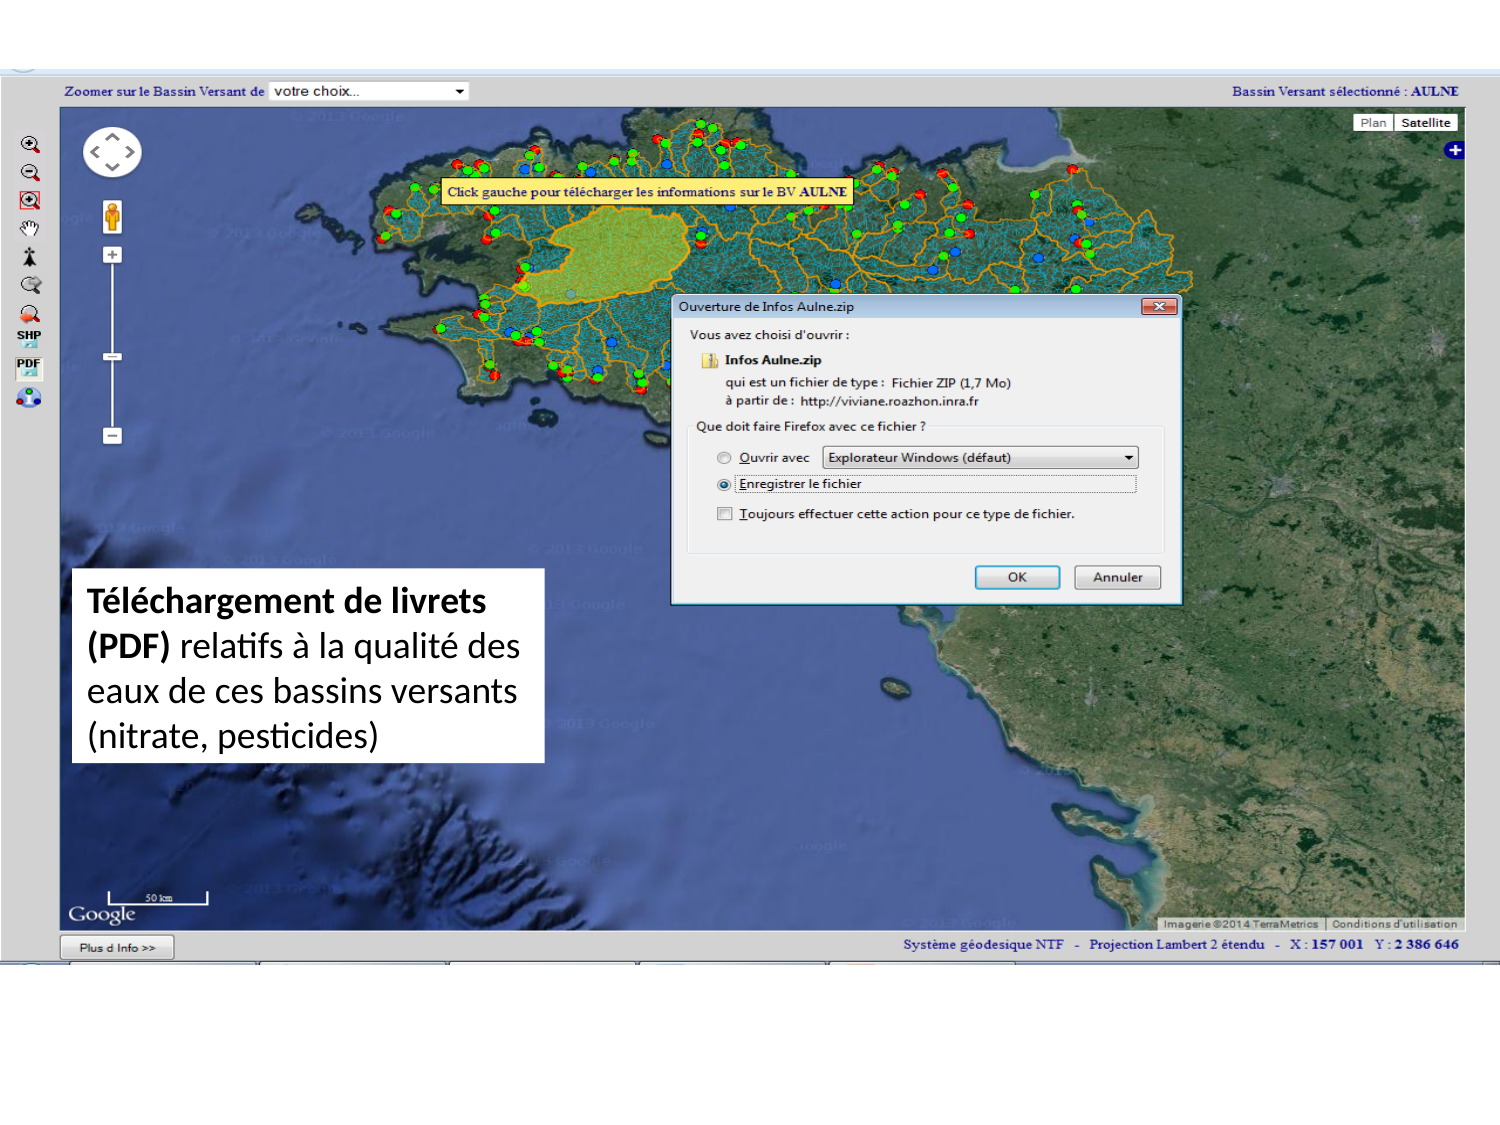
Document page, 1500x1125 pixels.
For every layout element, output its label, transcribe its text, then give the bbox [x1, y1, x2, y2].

picture [0, 69, 1500, 965]
text_box Téléchargement de livrets (PDF) relatifs à la qualité des eaux de ces bassins versants (nitrate, pesticides) [72, 568, 545, 764]
